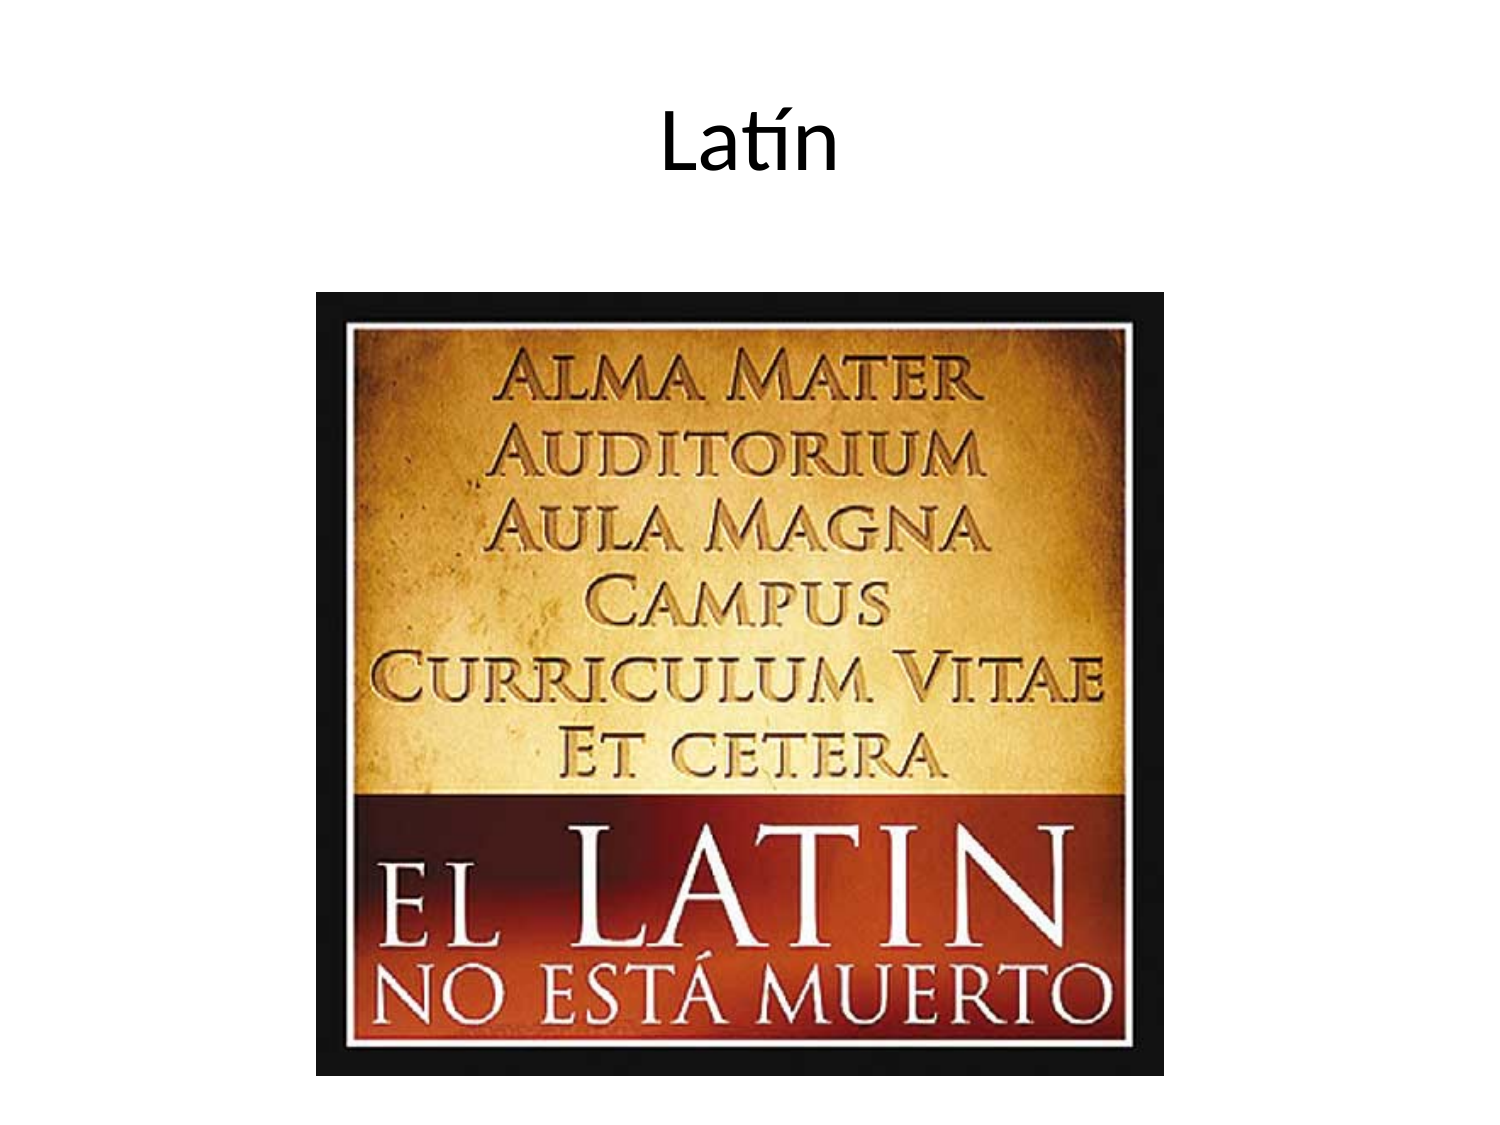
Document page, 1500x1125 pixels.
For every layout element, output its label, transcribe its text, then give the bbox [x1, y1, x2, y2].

picture [316, 292, 1164, 1076]
title Latín [75, 45, 1426, 223]
